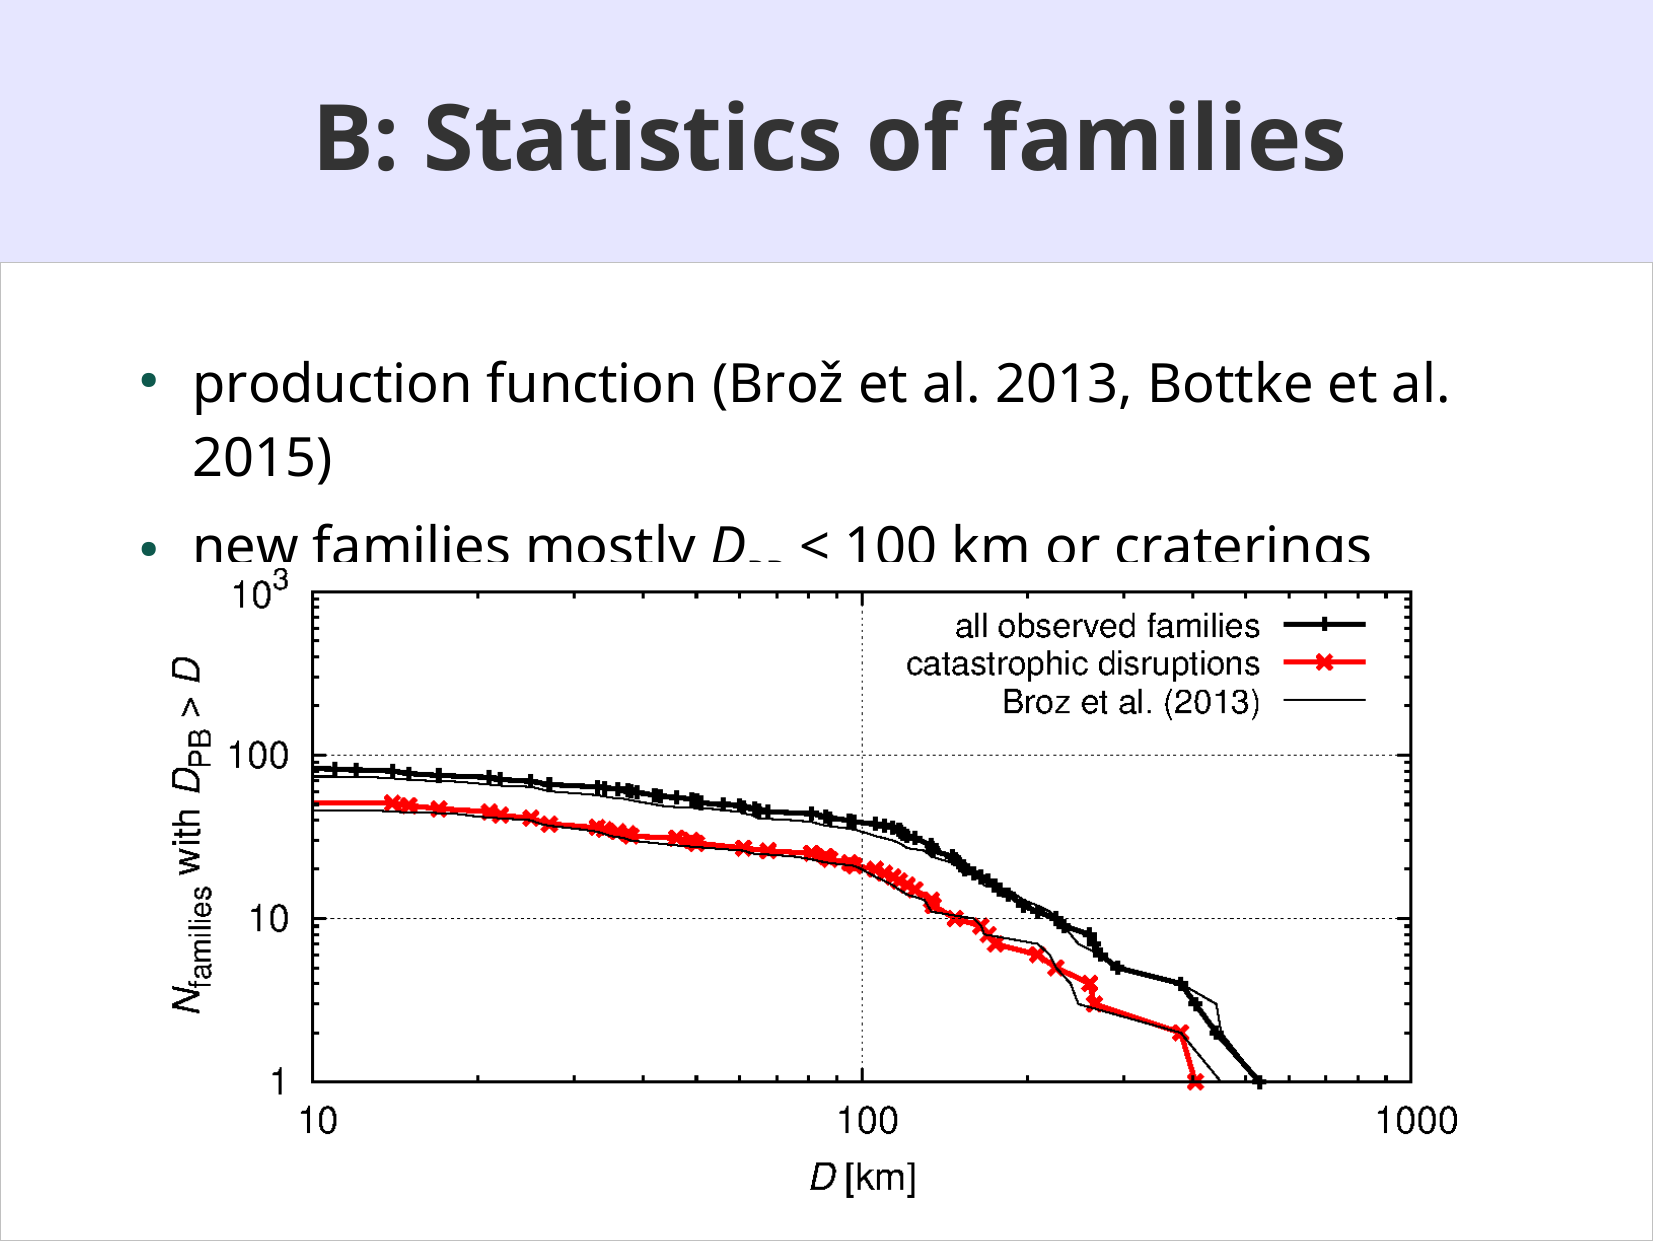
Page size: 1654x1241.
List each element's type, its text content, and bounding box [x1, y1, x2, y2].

title B: Statistics of families [124, 31, 1536, 239]
picture [164, 562, 1457, 1201]
list production function (Brož et al. 2013, Bottke et al. 2015) new families mostly DPB < 100 km or craterings [121, 344, 1534, 1065]
